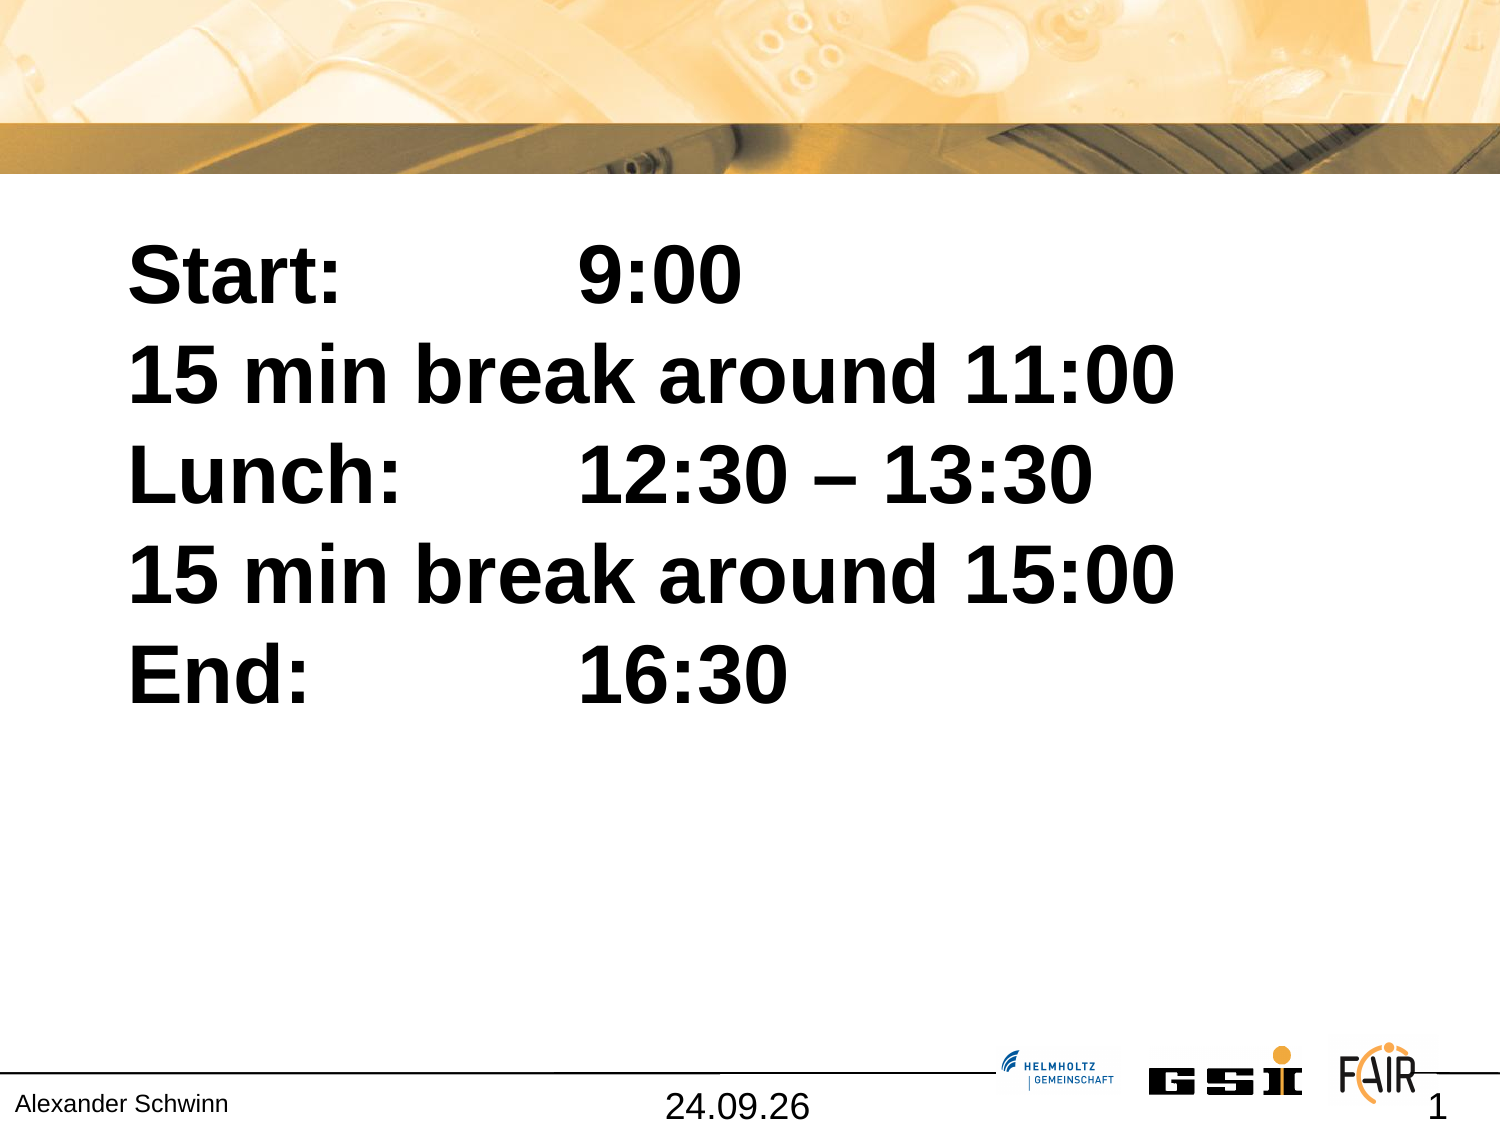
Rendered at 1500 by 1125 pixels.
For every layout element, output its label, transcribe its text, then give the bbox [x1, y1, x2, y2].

picture [0, 0, 1500, 175]
title Start: 9:00 15 min break around 11:00 Lunch: 12:30 – 13:30 15 min break around 15:00 End: 16:30 [112, 212, 1388, 728]
picture [996, 1046, 1121, 1095]
picture [1149, 1046, 1302, 1095]
picture [1328, 1034, 1439, 1106]
